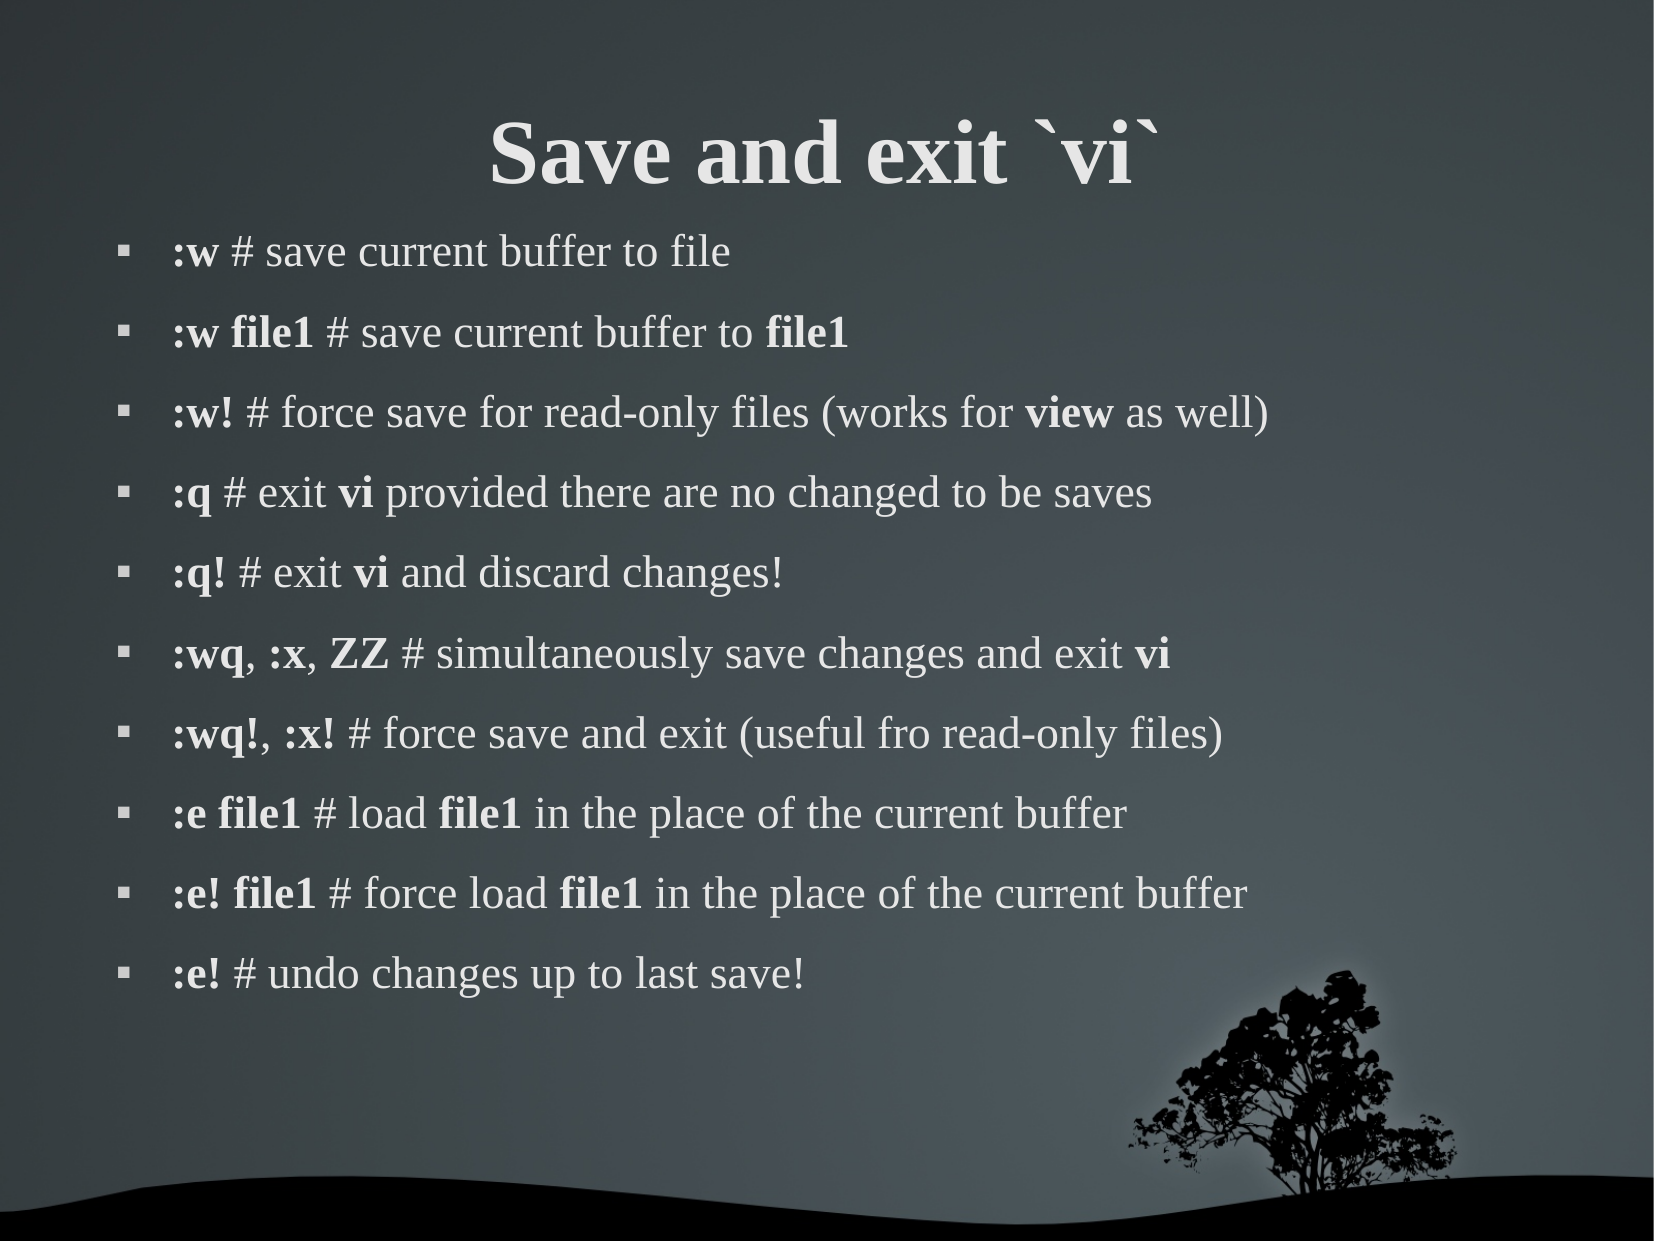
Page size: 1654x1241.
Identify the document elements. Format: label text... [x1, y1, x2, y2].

picture [0, 0, 1654, 1241]
title Save and exit `vi` [82, 49, 1571, 226]
list :w # save current buffer to file :w file1 # save current buffer to file1 :w! # force save for read-only files (works for view as well) :q # exit vi provided there are no changed to be saves :q! # exit vi and discard changes! :wq, :x, ZZ # simultaneously save changes and exit vi :wq!, :x! # force save and exit (useful fro read-only files) :e file1 # load file1 in the place of the current buffer :e! file1 # force load file1 in the place of the current buffer :e! # undo changes up to last save! [82, 226, 1571, 1205]
